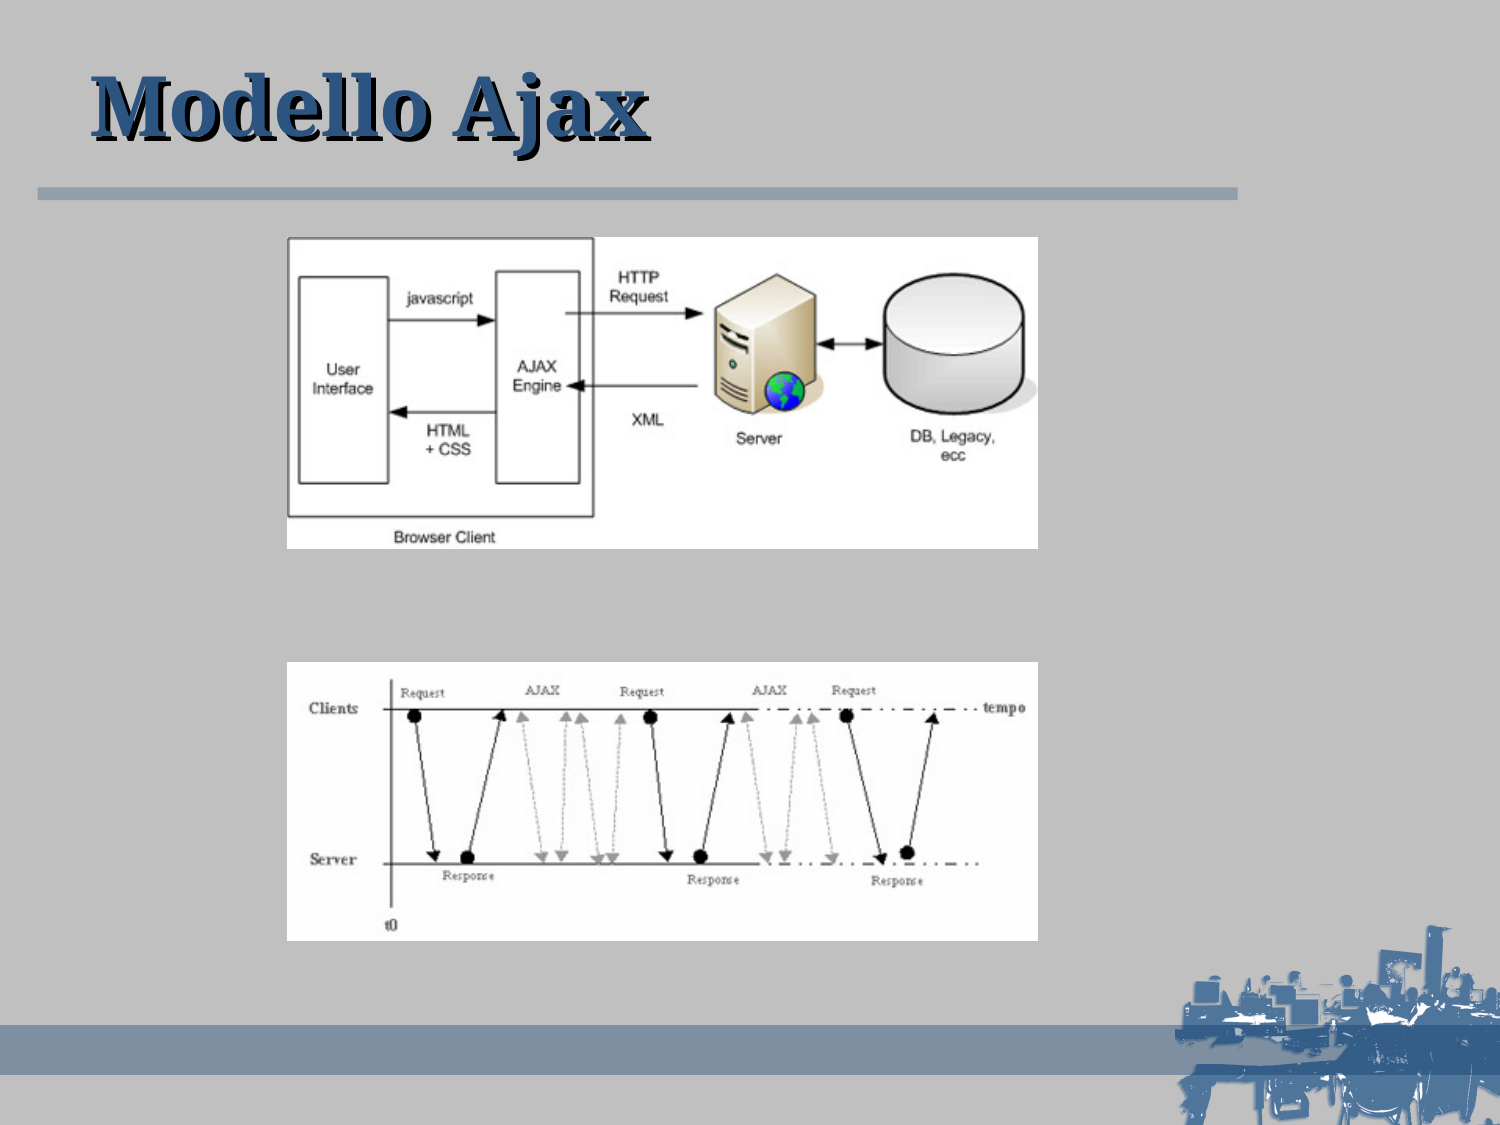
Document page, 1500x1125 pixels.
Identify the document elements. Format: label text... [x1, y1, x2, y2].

picture [287, 662, 1038, 941]
title Modello Ajax [75, 45, 1426, 163]
picture [287, 237, 1038, 549]
